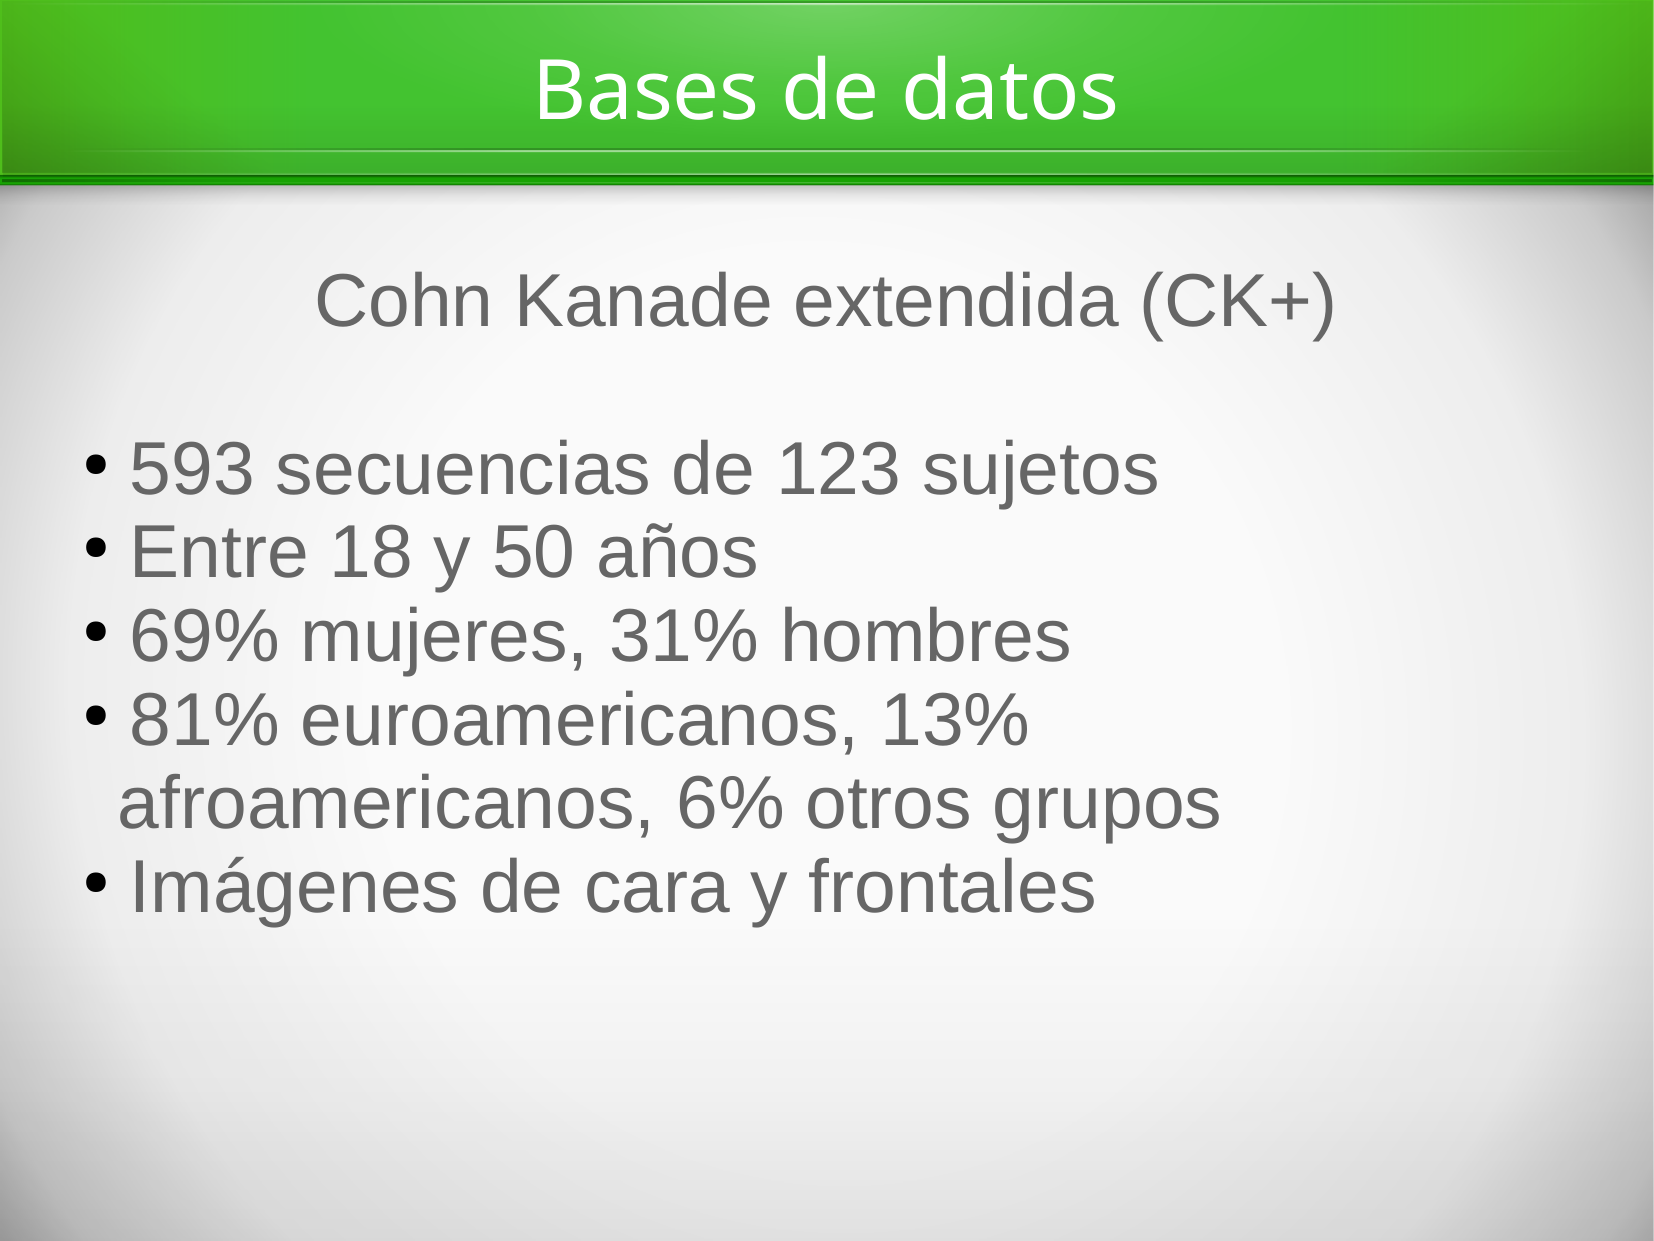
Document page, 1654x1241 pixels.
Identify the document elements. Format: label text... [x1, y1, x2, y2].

title Bases de datos [82, 17, 1571, 166]
picture [0, 0, 1654, 1241]
text_box Cohn Kanade extendida (CK+) 593 secuencias de 123 sujetos Entre 18 y 50 años 69% mujeres, 31% hombres 81% euroamericanos, 13% afroamericanos, 6% otros grupos Imágenes de cara y frontales [82, 259, 1570, 1066]
